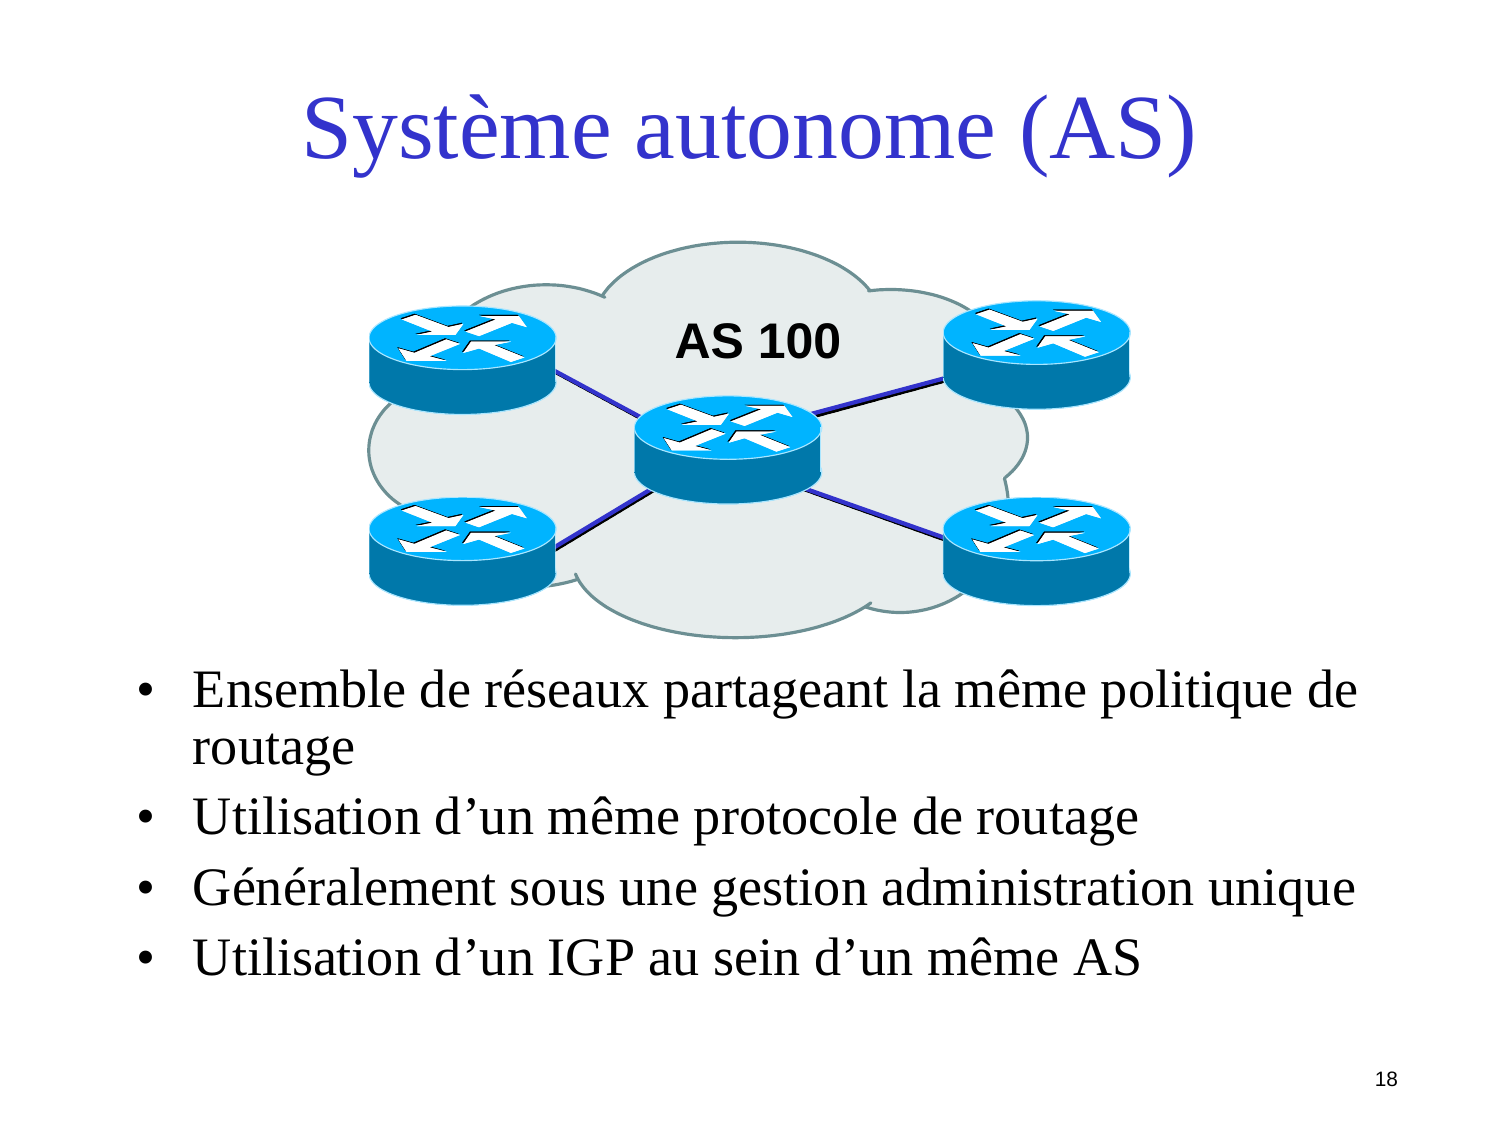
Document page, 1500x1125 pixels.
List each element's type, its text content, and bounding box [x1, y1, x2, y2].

picture [978, 506, 1035, 526]
text_box AS 100 [664, 313, 852, 370]
list Ensemble de réseaux partageant la même politique de routage Utilisation d’un même protocole de routage Généralement sous une gestion administration unique Utilisation d’un IGP au sein d’un même AS [0, 526, 1498, 1123]
picture [1038, 533, 1096, 552]
picture [975, 531, 1031, 551]
picture [1041, 507, 1099, 526]
picture [365, 239, 1133, 644]
title Système autonome (AS) [112, 37, 1388, 226]
